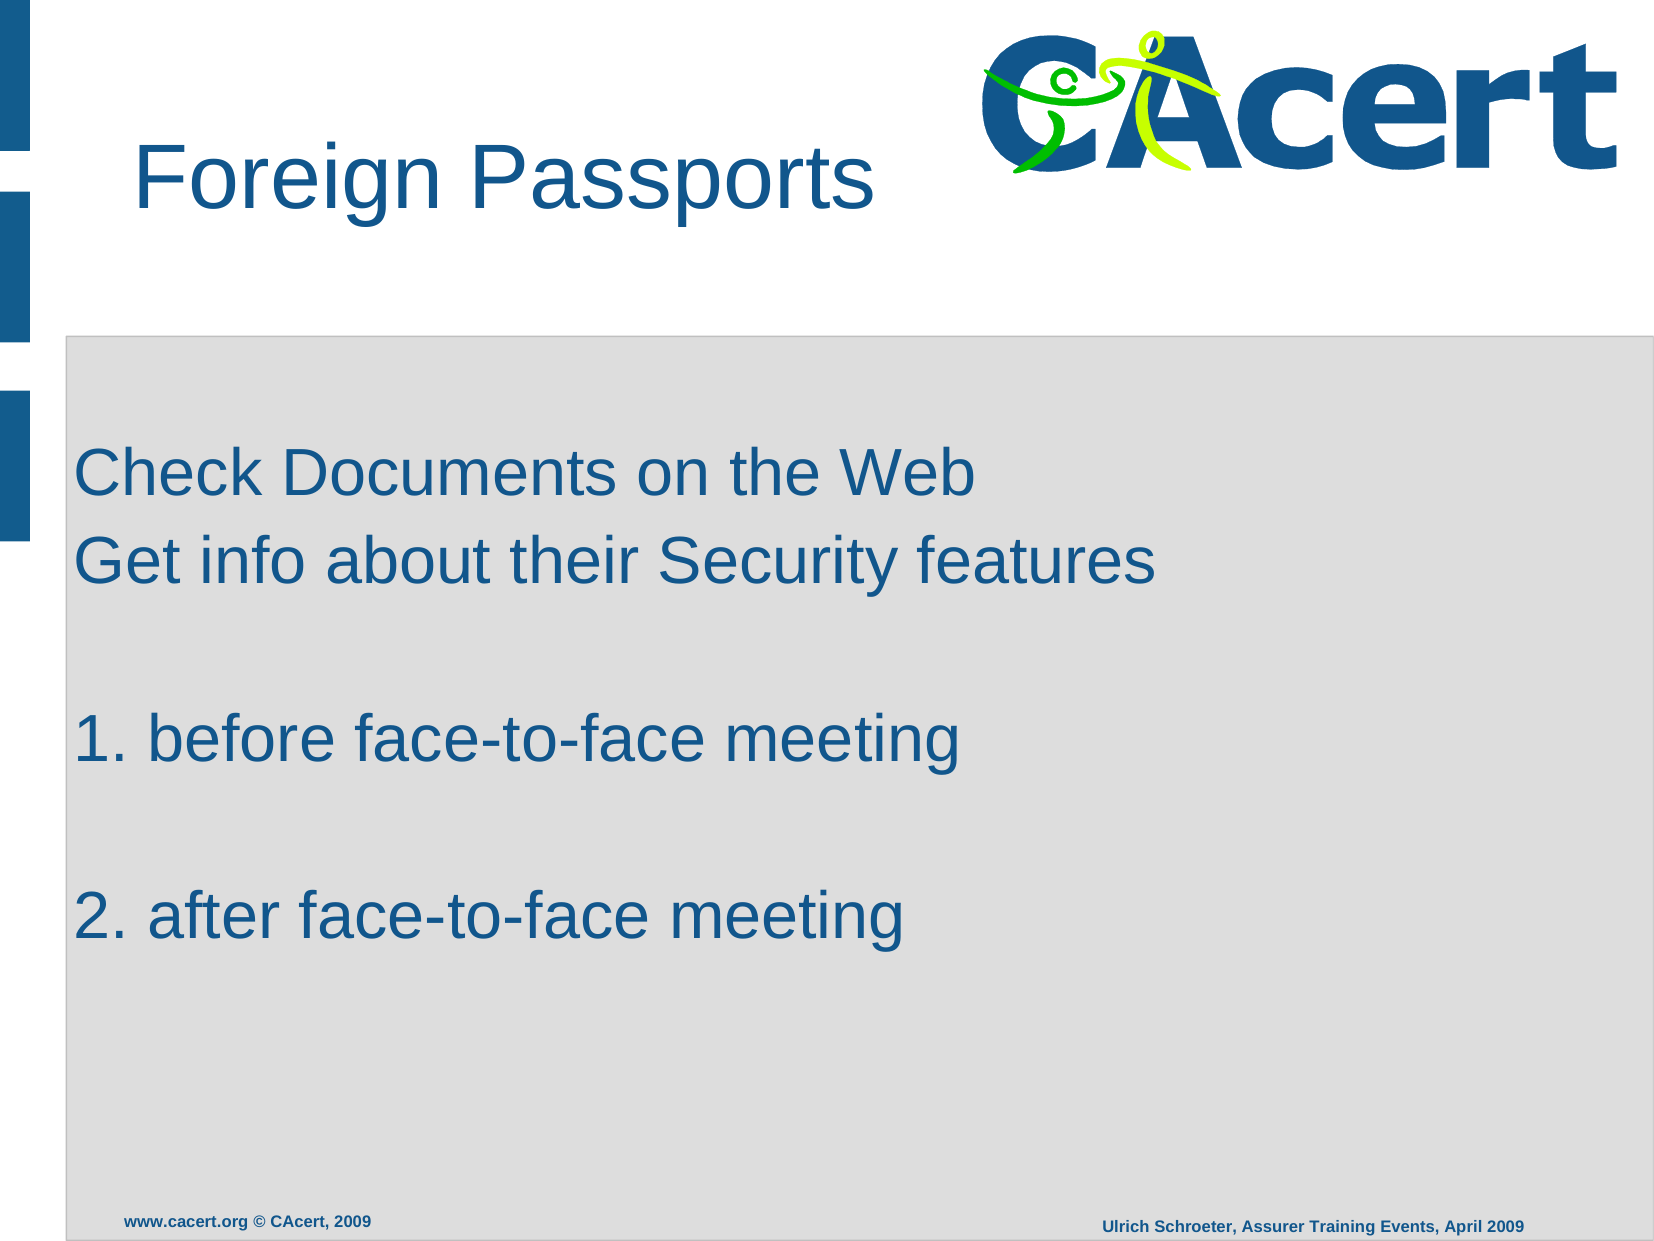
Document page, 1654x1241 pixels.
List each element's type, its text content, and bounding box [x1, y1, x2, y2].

text_box Check Documents on the Web Get info about their Security features 1. before face-to-face meeting 2. after face-to-face meeting [59, 413, 1174, 961]
text_box Foreign Passports [118, 118, 893, 236]
